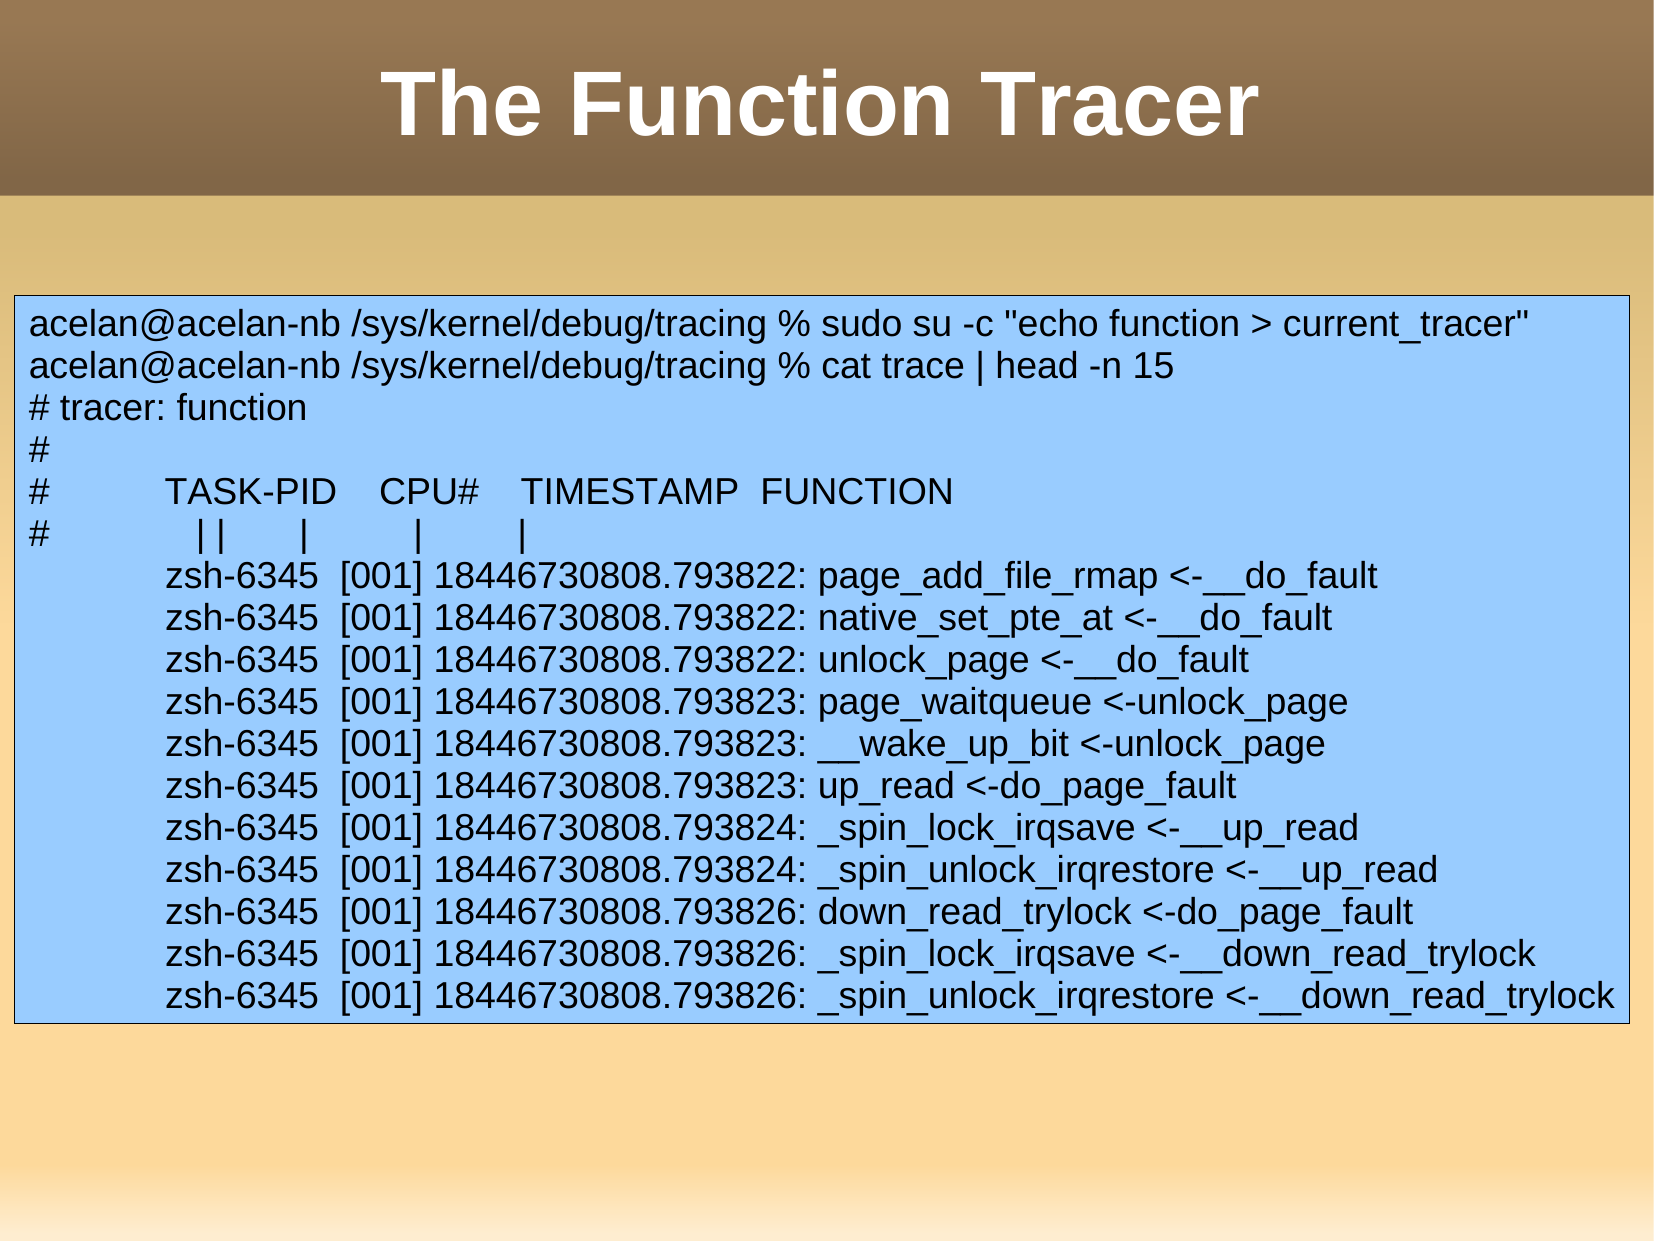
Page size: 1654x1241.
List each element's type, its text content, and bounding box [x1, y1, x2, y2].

text_box acelan@acelan-nb /sys/kernel/debug/tracing % sudo su -c "echo function > current_tracer" acelan@acelan-nb /sys/kernel/debug/tracing % cat trace | head -n 15 # tracer: function # # TASK-PID CPU# TIMESTAMP FUNCTION # | | | | | zsh-6345 [001] 18446730808.793822: page_add_file_rmap <-__do_fault zsh-6345 [001] 18446730808.793822: native_set_pte_at <-__do_fault zsh-6345 [001] 18446730808.793822: unlock_page <-__do_fault zsh-6345 [001] 18446730808.793823: page_waitqueue <-unlock_page zsh-6345 [001] 18446730808.793823: __wake_up_bit <-unlock_page zsh-6345 [001] 18446730808.793823: up_read <-do_page_fault zsh-6345 [001] 18446730808.793824: _spin_lock_irqsave <-__up_read zsh-6345 [001] 18446730808.793824: _spin_unlock_irqrestore <-__up_read zsh-6345 [001] 18446730808.793826: down_read_trylock <-do_page_fault zsh-6345 [001] 18446730808.793826: _spin_lock_irqsave <-__down_read_trylock zsh-6345 [001] 18446730808.793826: _spin_unlock_irqrestore <-__down_read_trylock [14, 295, 1630, 1024]
title The Function Tracer [76, 7, 1565, 200]
picture [0, 0, 1654, 1241]
